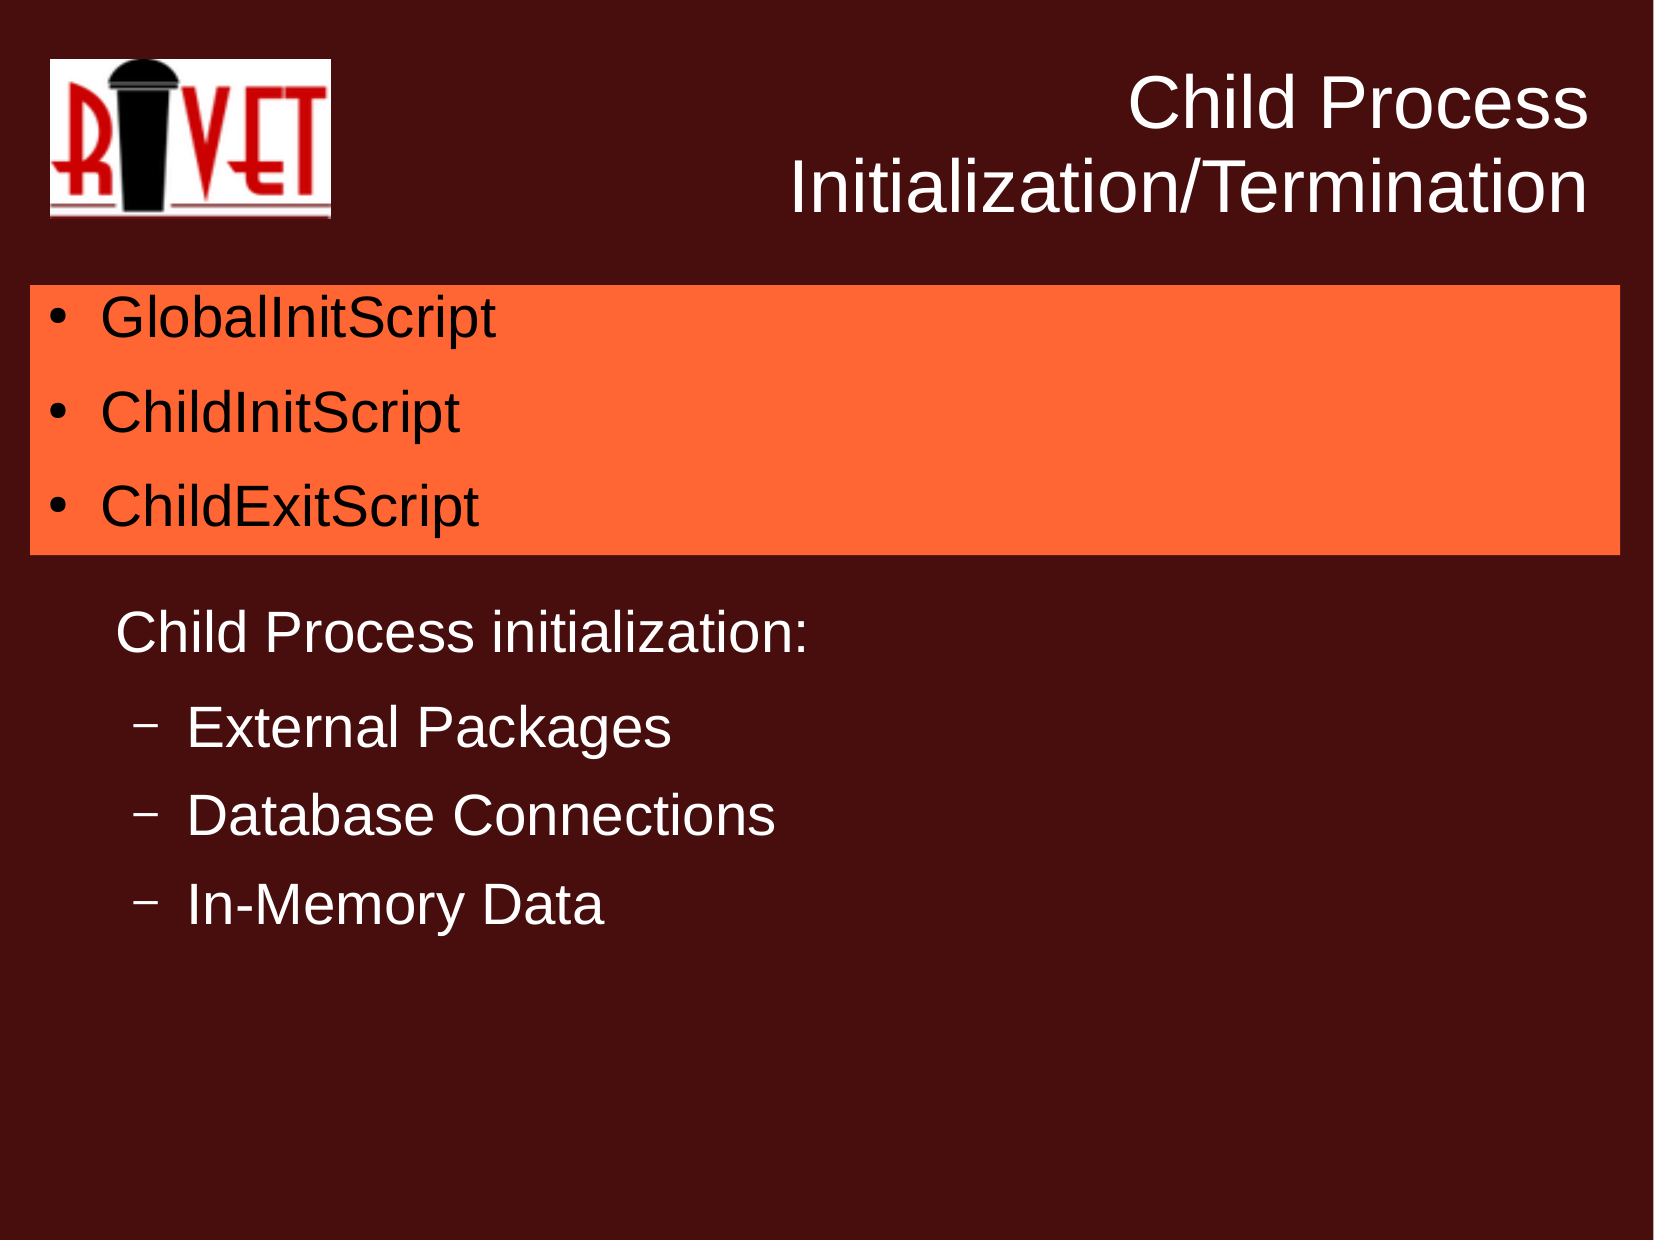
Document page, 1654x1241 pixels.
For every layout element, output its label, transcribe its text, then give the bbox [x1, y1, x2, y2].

list Child Process initialization: External Packages Database Connections In-Memory Data [45, 600, 1590, 1186]
title Child Process Initialization/Termination [360, 49, 1591, 241]
list GlobalInitScript ChildInitScript ChildExitScript [30, 285, 1621, 556]
picture [50, 59, 331, 219]
